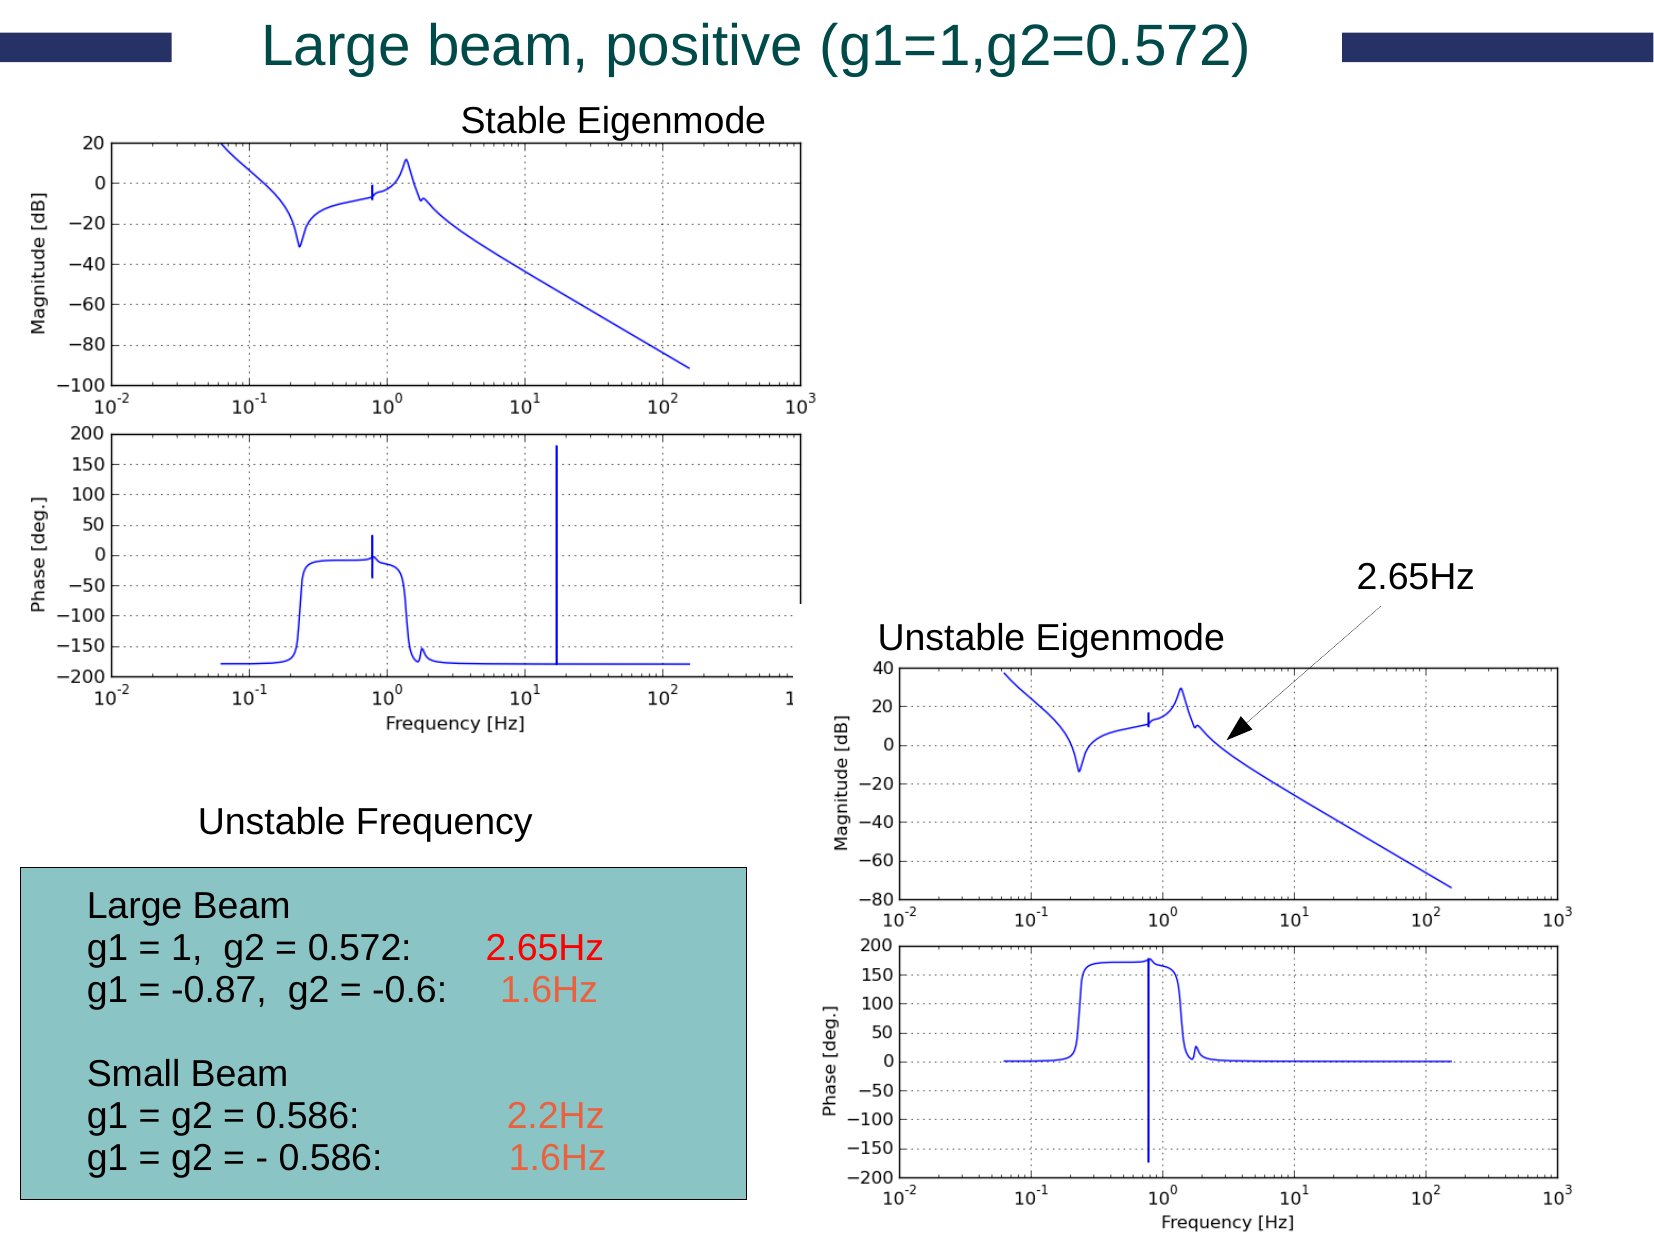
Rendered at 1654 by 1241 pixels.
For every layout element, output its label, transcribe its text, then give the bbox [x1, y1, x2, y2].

text_box 2.65Hz [1341, 548, 1491, 606]
text_box Unstable Frequency [183, 793, 548, 851]
title Large beam, positive (g1=1,g2=0.572) [171, 12, 1342, 78]
text_box Large Beam g1 = 1, g2 = 0.572: 2.65Hz g1 = -0.87, g2 = -0.6: 1.6Hz Small Beam g1 = g2 = 0.586: 2.2Hz g1 = g2 = - 0.586: 1.6Hz [72, 876, 651, 1184]
picture [0, 76, 1642, 1241]
text_box Unstable Eigenmode [863, 608, 1240, 666]
text_box Stable Eigenmode [445, 92, 782, 150]
text_box [20, 867, 747, 1200]
